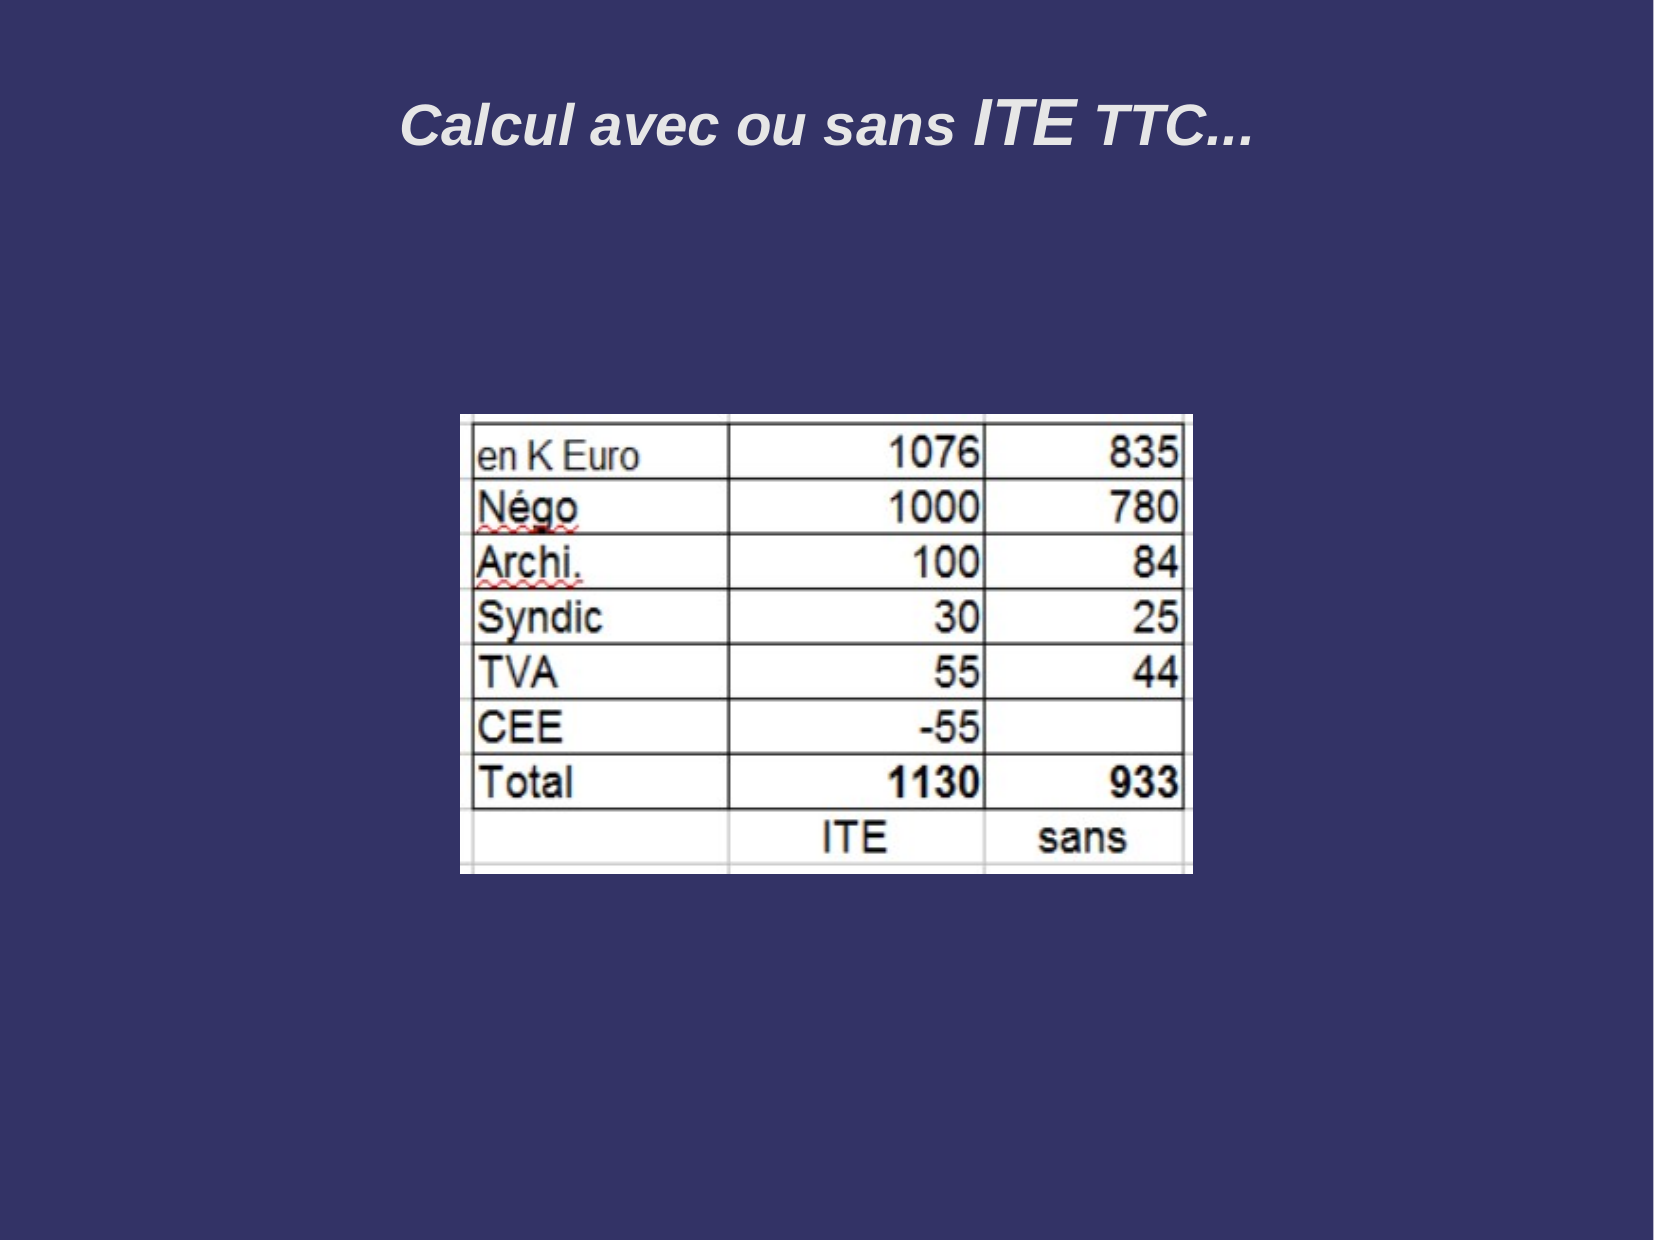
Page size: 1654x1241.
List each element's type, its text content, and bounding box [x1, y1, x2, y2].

picture [460, 414, 1193, 875]
title Calcul avec ou sans ITE TTC... [121, 19, 1534, 227]
